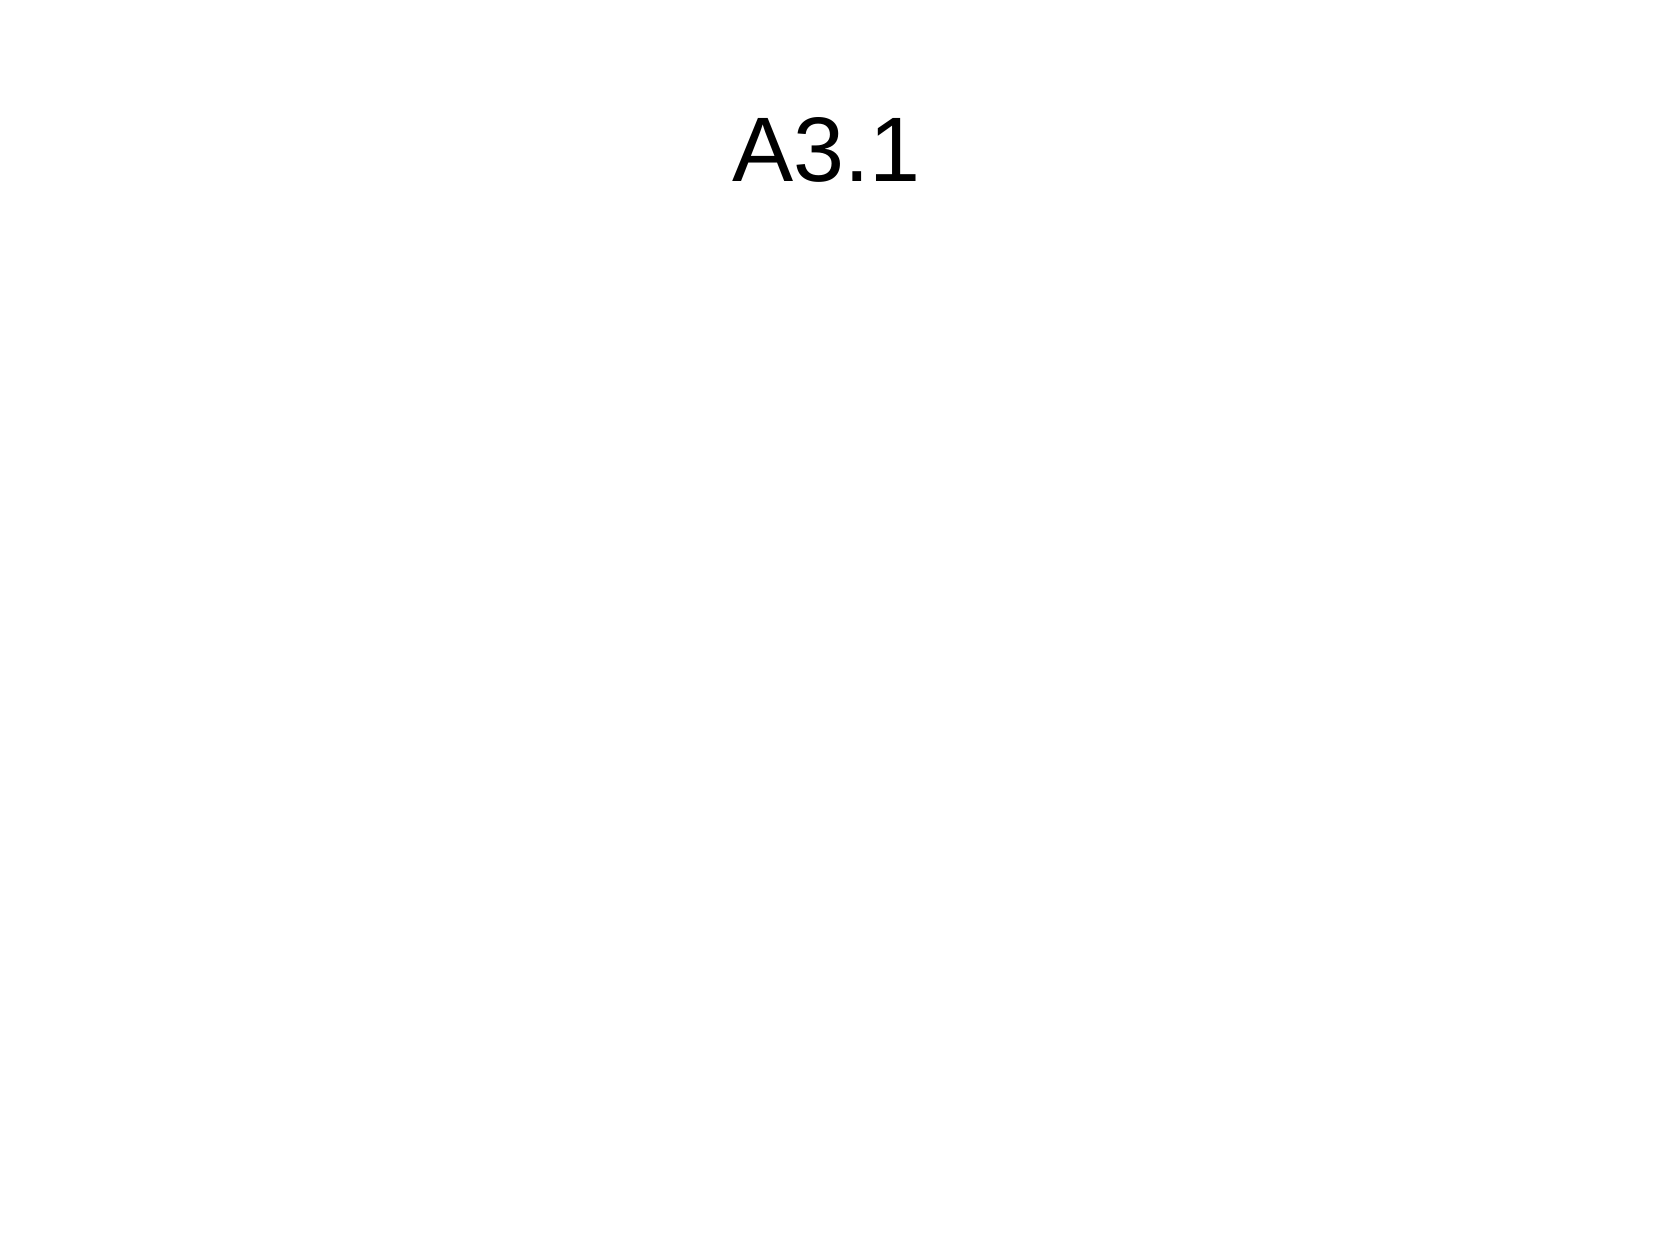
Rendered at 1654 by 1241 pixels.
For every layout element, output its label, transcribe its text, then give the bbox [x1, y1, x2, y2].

title A3.1 [82, 56, 1571, 250]
